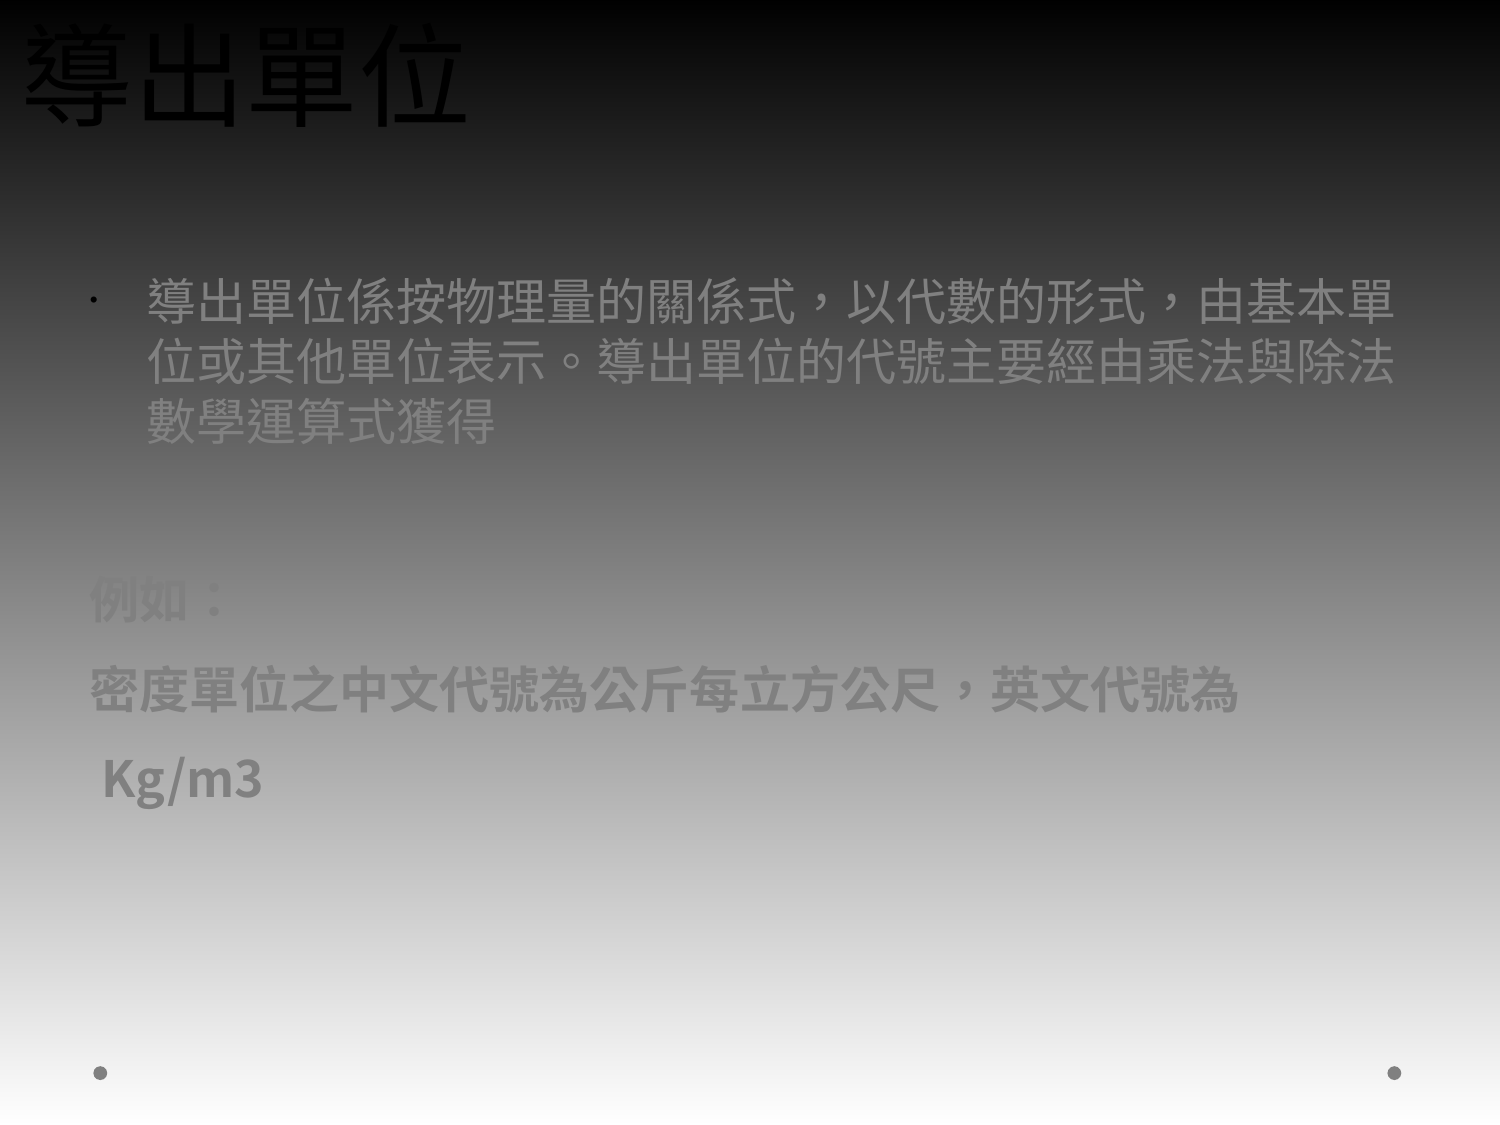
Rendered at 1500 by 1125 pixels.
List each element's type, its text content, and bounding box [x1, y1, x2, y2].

text_box 導出單位 [5, 7, 1356, 149]
list 導出單位係按物理量的關係式，以代數的形式，由基本單位或其他單位表示。導出單位的代號主要經由乘法與除法數學運算式獲得 例如： 密度單位之中文代號為公斤每立方公尺，英文代號為 Kg/m3 [75, 262, 1425, 1005]
